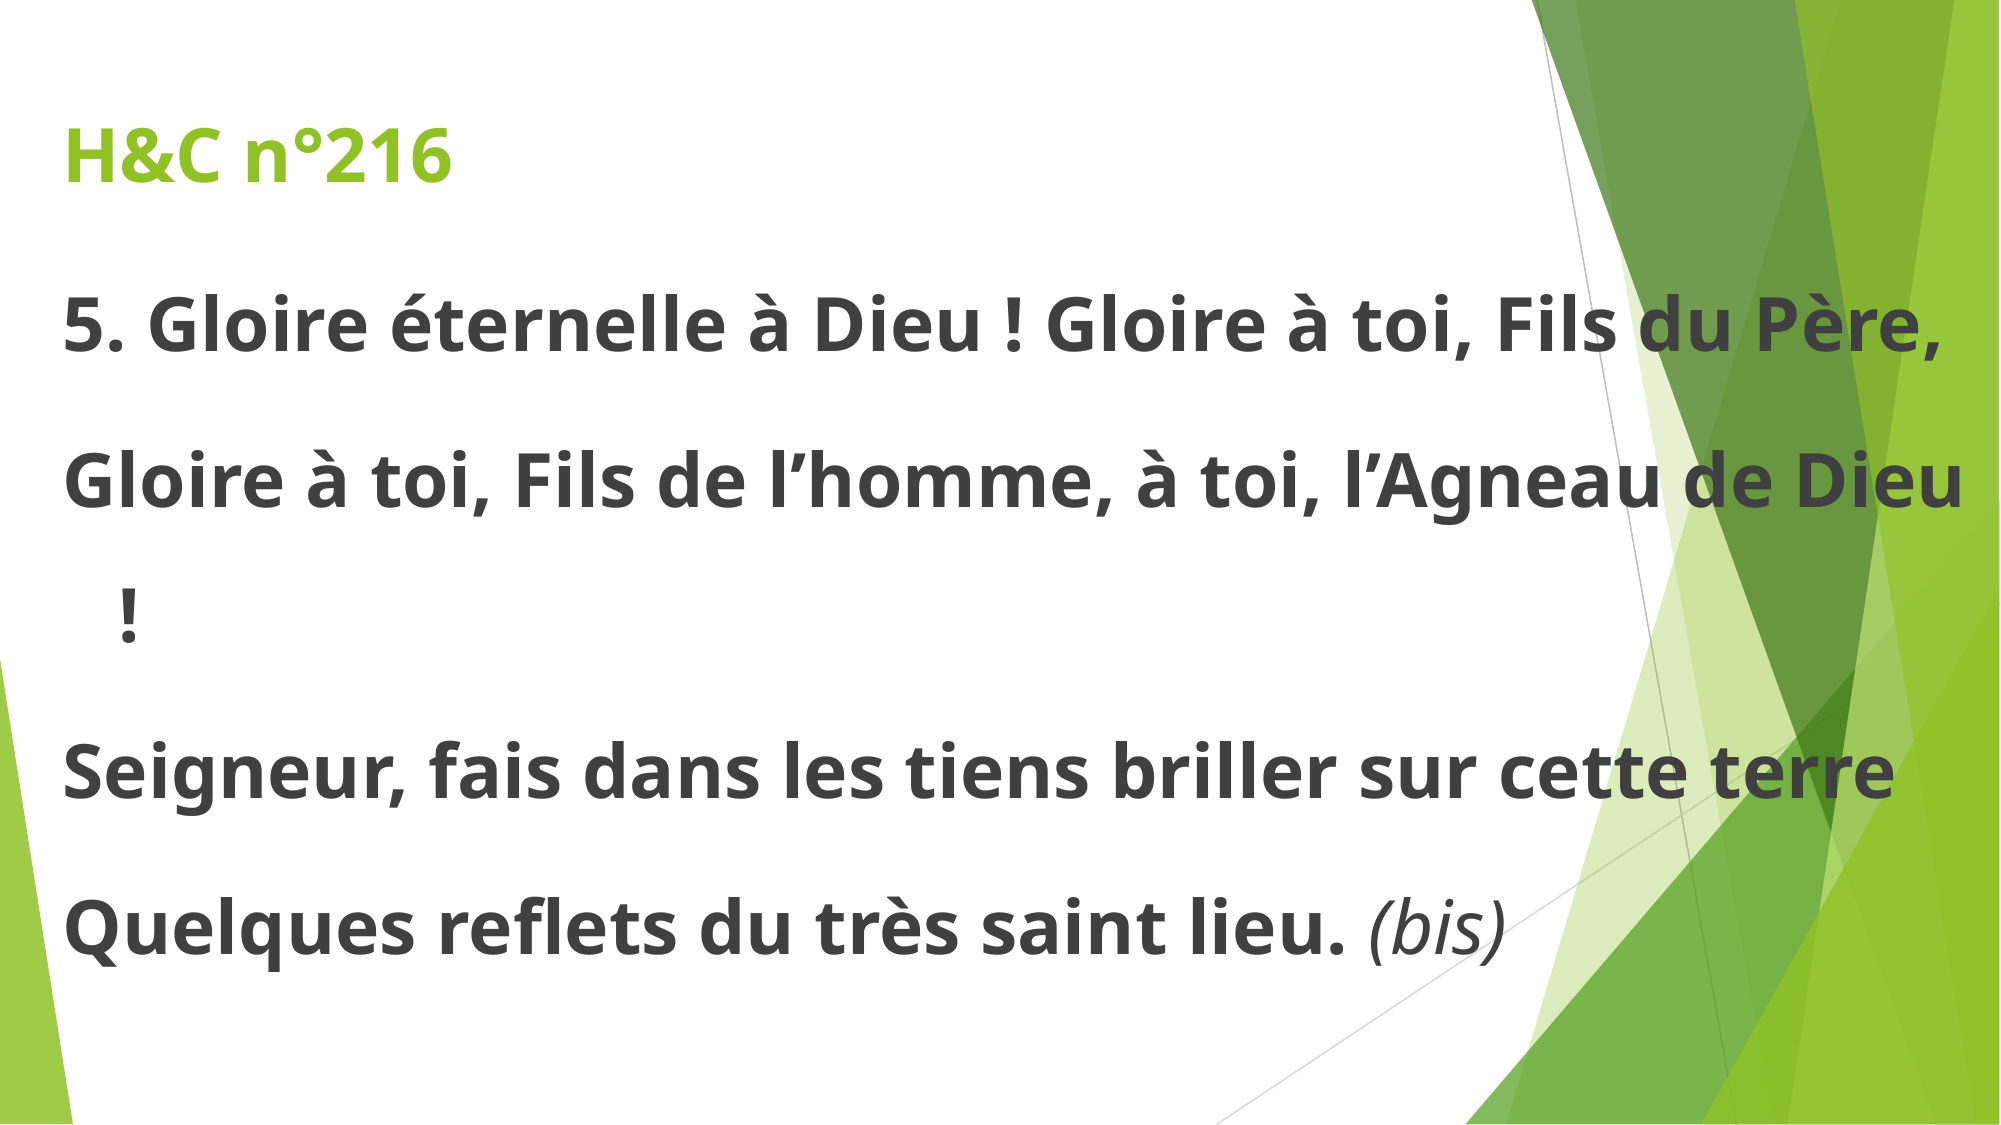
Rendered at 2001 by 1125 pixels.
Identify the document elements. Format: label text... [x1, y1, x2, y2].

text_box 5. Gloire éternelle à Dieu ! Gloire à toi, Fils du Père, Gloire à toi, Fils de l’homme, à toi, l’Agneau de Dieu ! Seigneur, fais dans les tiens briller sur cette terre Quelques reflets du très saint lieu. (bis) [47, 224, 2001, 1063]
text_box H&C n°216 [47, 99, 1522, 224]
